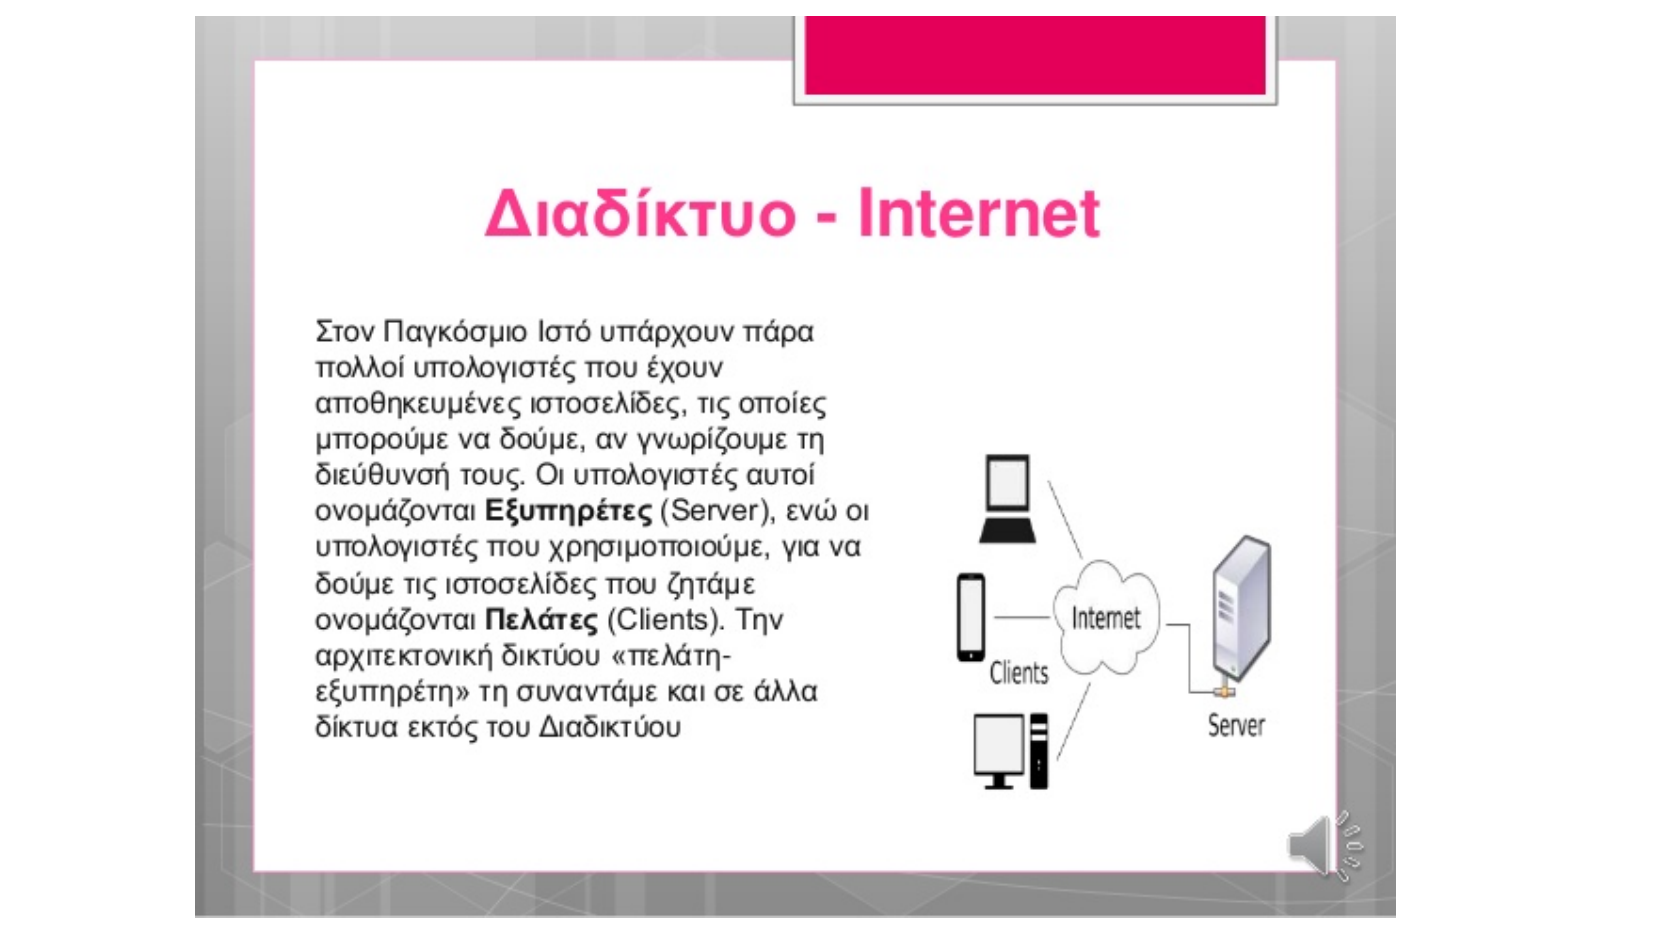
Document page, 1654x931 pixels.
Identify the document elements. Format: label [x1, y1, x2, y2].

picture [195, 16, 1396, 918]
